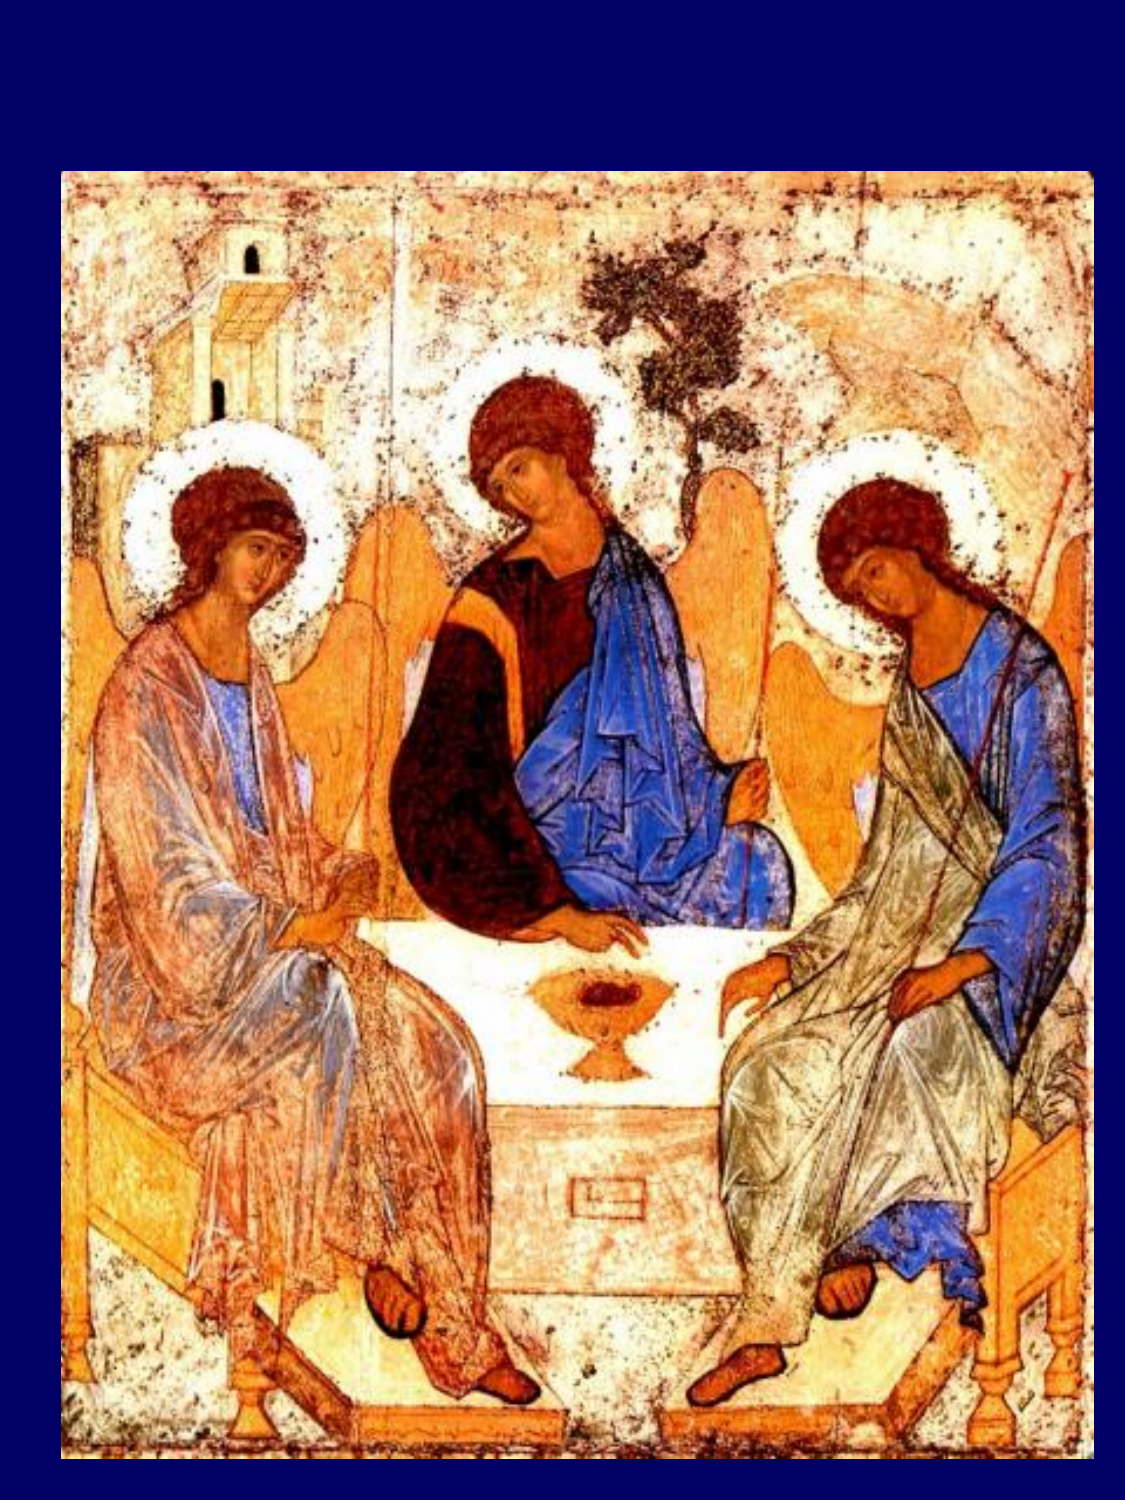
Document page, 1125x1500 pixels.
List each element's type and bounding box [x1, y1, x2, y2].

picture [61, 171, 1094, 1459]
